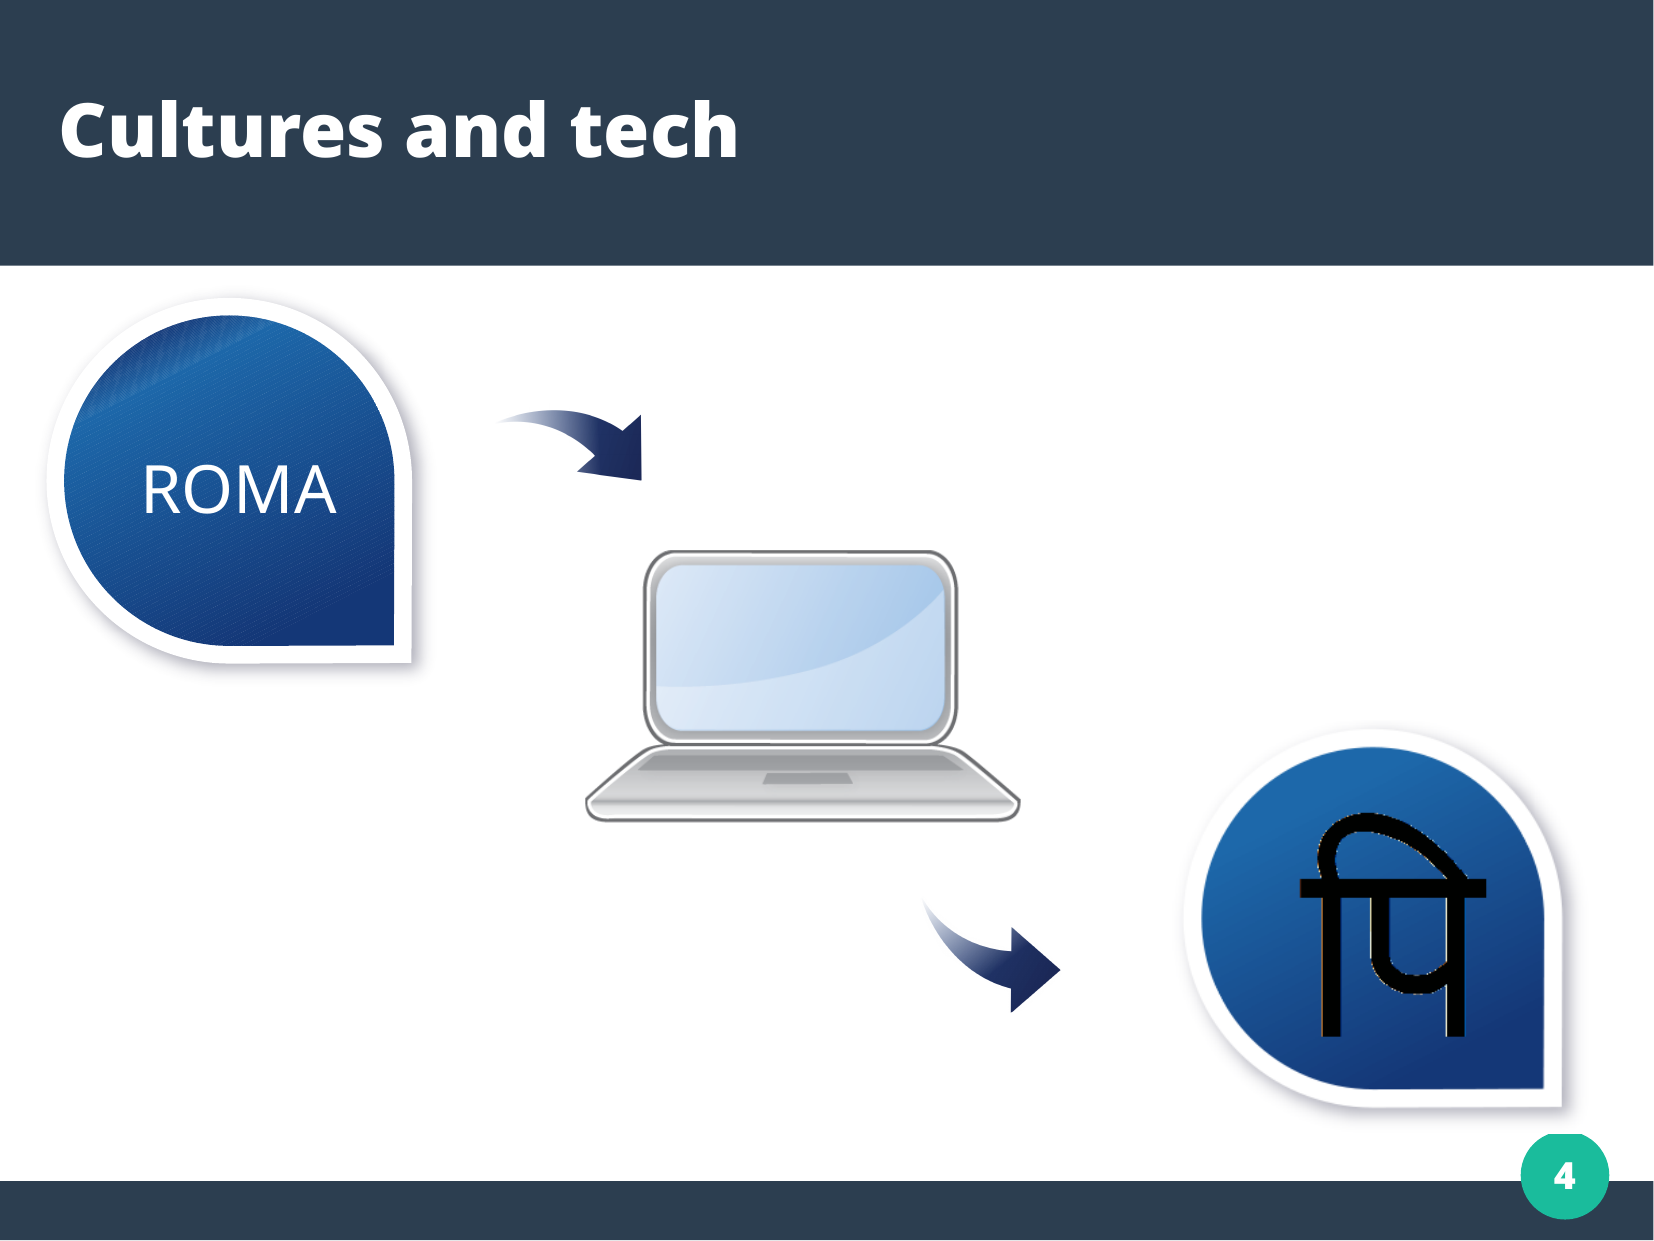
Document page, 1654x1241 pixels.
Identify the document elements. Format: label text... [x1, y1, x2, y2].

picture [5, 263, 473, 712]
title Cultures and tech [59, 49, 1595, 207]
picture [480, 345, 1040, 842]
picture [908, 861, 1078, 1033]
picture [1169, 720, 1589, 1134]
